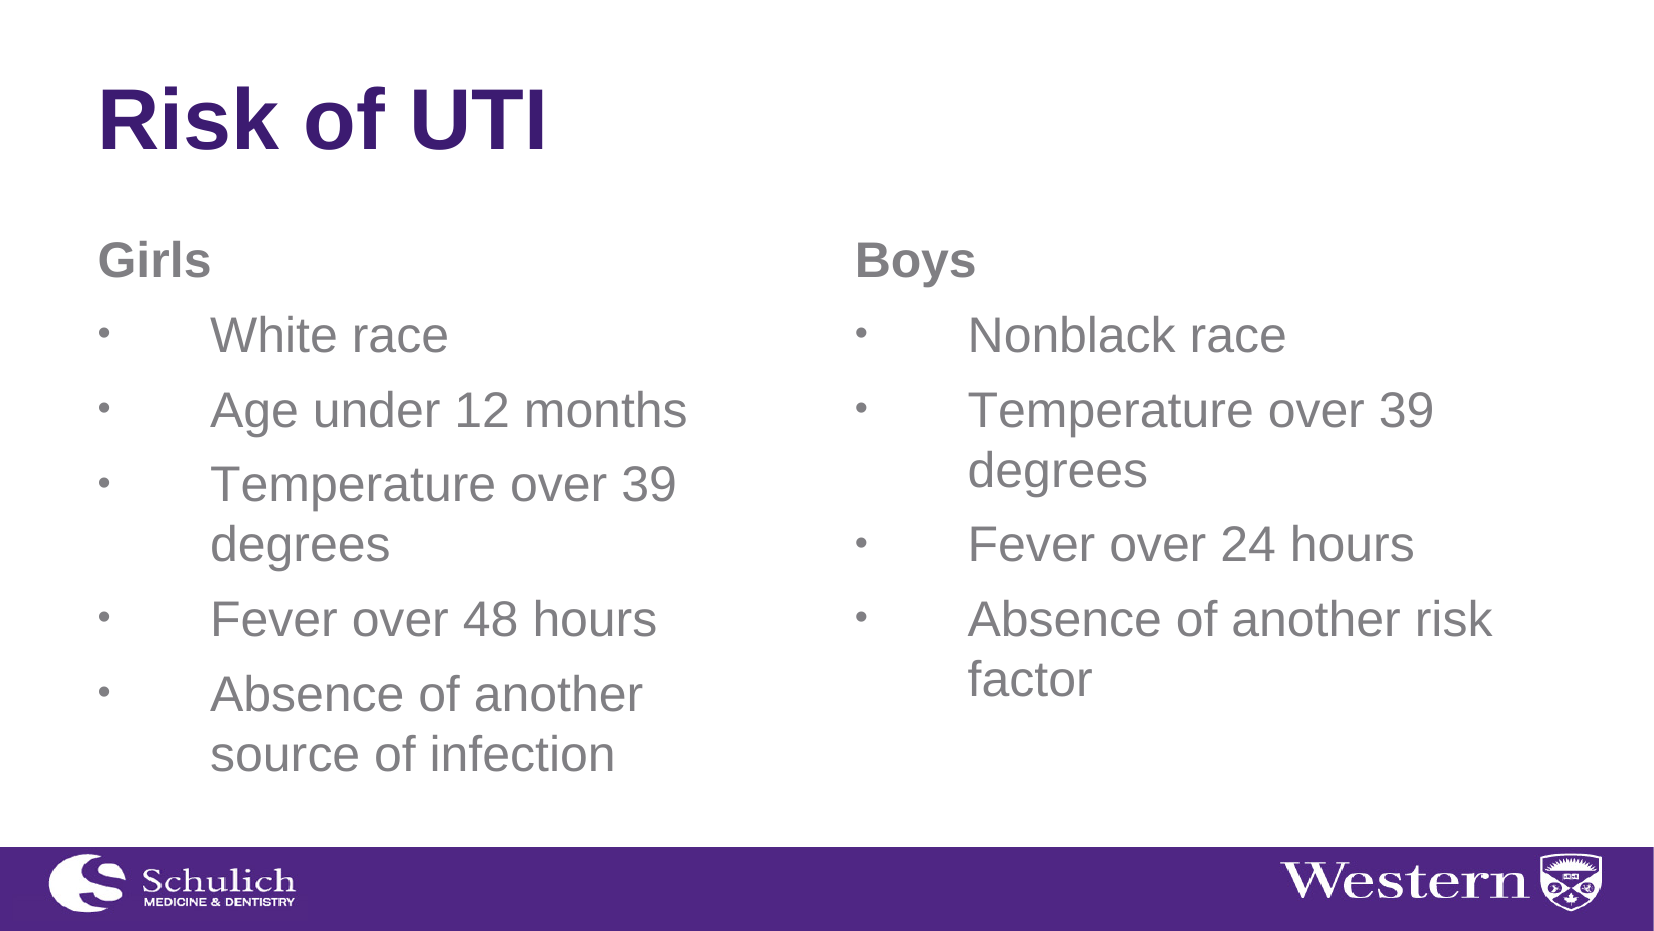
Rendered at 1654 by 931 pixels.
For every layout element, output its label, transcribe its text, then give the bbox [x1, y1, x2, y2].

list Girls [82, 208, 814, 294]
picture [0, 0, 1654, 931]
title Risk of UTI [82, 37, 1571, 193]
list White race Age under 12 months Temperature over 39 degrees Fever over 48 hours Absence of another source of infection [82, 294, 814, 911]
list Nonblack race Temperature over 39 degrees Fever over 24 hours Absence of another risk factor [839, 294, 1571, 831]
list Boys [839, 208, 1571, 294]
